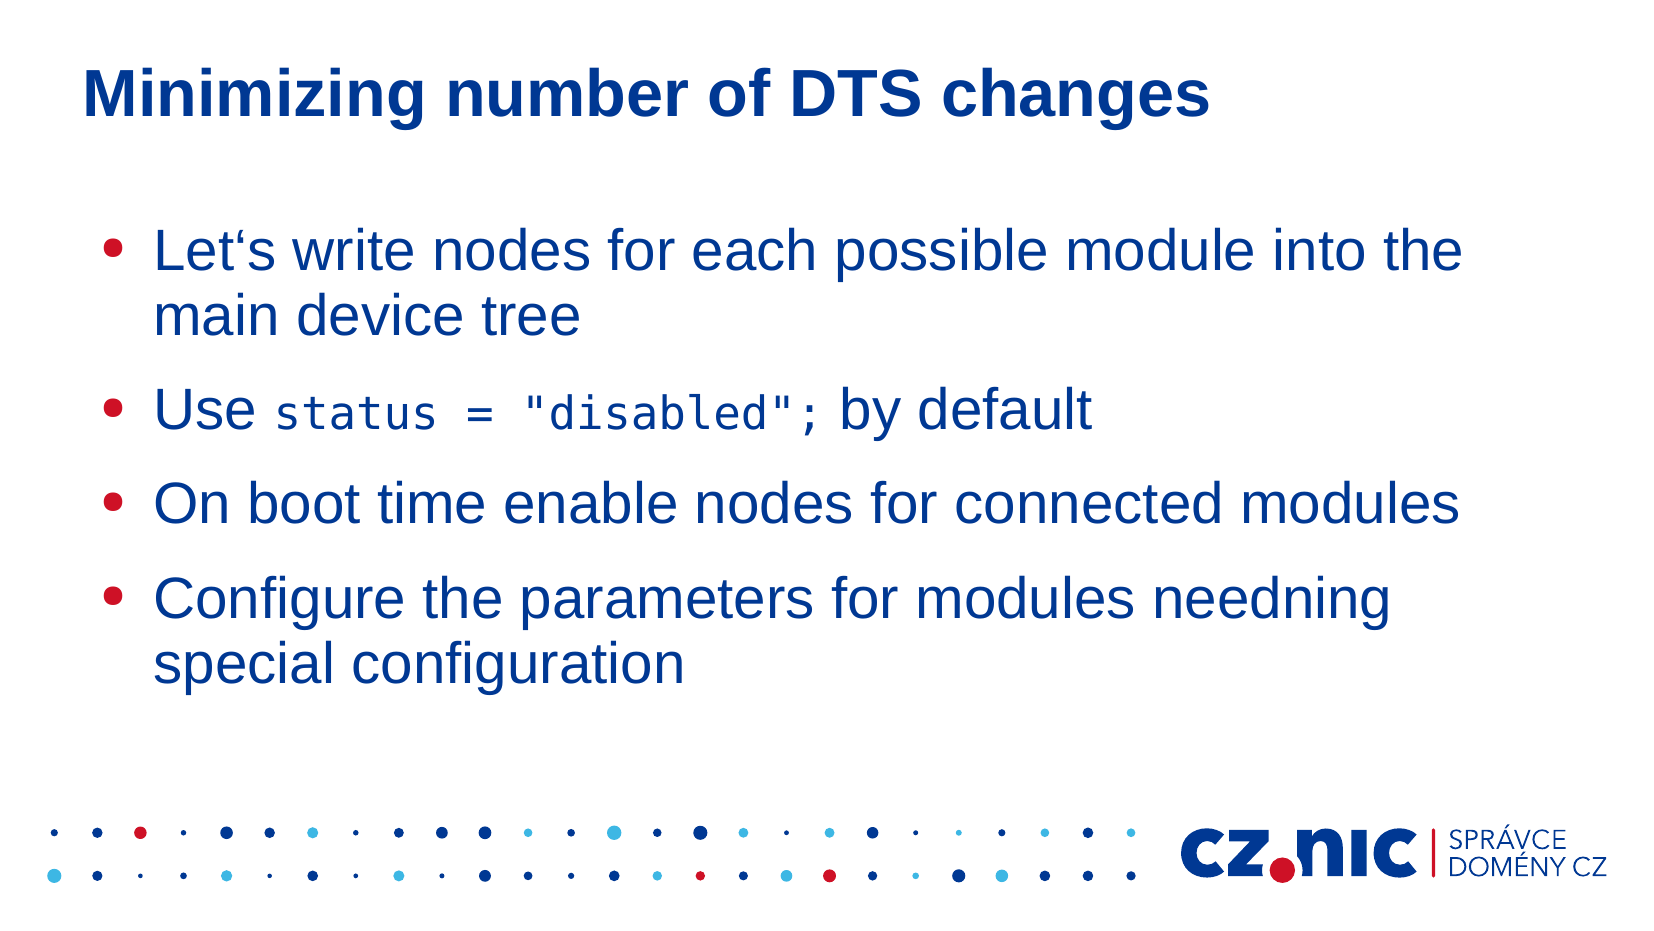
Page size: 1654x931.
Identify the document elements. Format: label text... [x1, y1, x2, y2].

title Minimizing number of DTS changes [82, 53, 1571, 133]
list Let‘s write nodes for each possible module into the main device tree Use status = "disabled"; by default On boot time enable nodes for connected modules Configure the parameters for modules needning special configuration [82, 217, 1571, 758]
